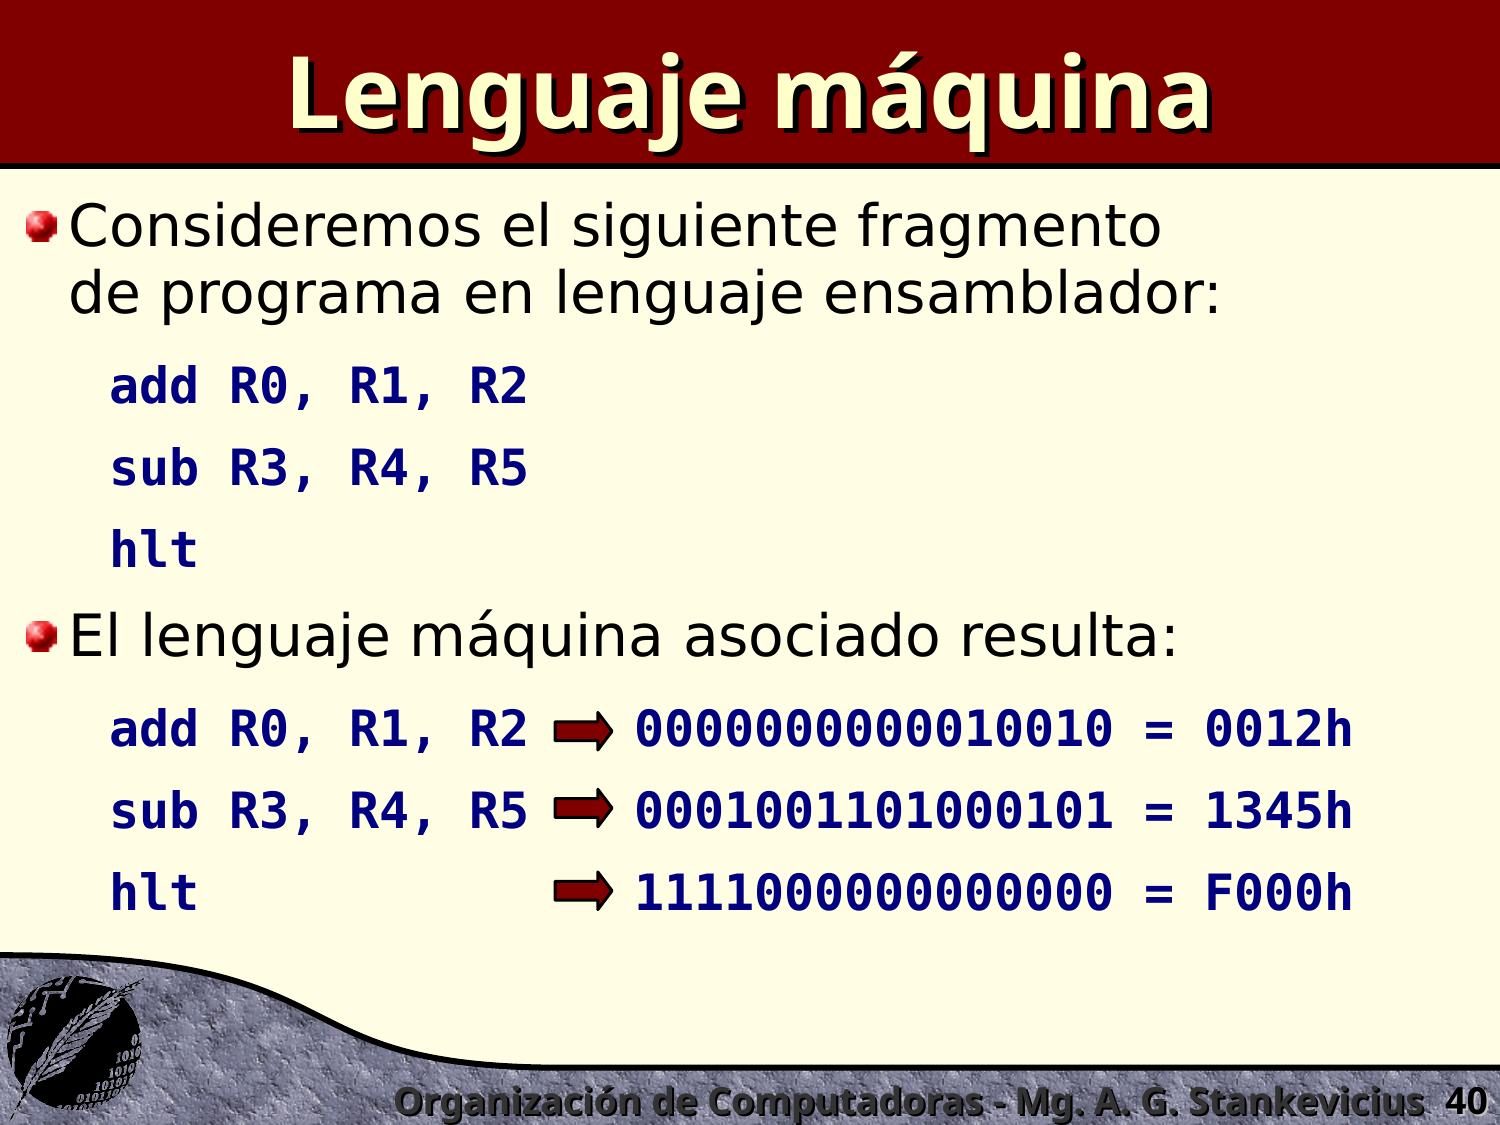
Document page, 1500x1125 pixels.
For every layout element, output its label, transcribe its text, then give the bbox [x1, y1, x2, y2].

text_box [555, 872, 613, 910]
title Lenguaje máquina [15, 5, 1485, 160]
picture [1058, 1100, 1065, 1110]
text_box [555, 789, 613, 827]
picture [802, 1100, 806, 1110]
list Consideremos el siguiente fragmento de programa en lenguaje ensamblador: add R0, R1, R2 sub R3, R4, R5 hlt El lenguaje máquina asociado resulta: add R0, R1, R2 0000000000010010 = 0012h sub R3, R4, R5 0001001101000101 = 1345h hlt 1111000000000000 = F000h [11, 192, 1486, 935]
picture [448, 1100, 455, 1110]
picture [0, 959, 1500, 1125]
text_box [555, 712, 613, 751]
